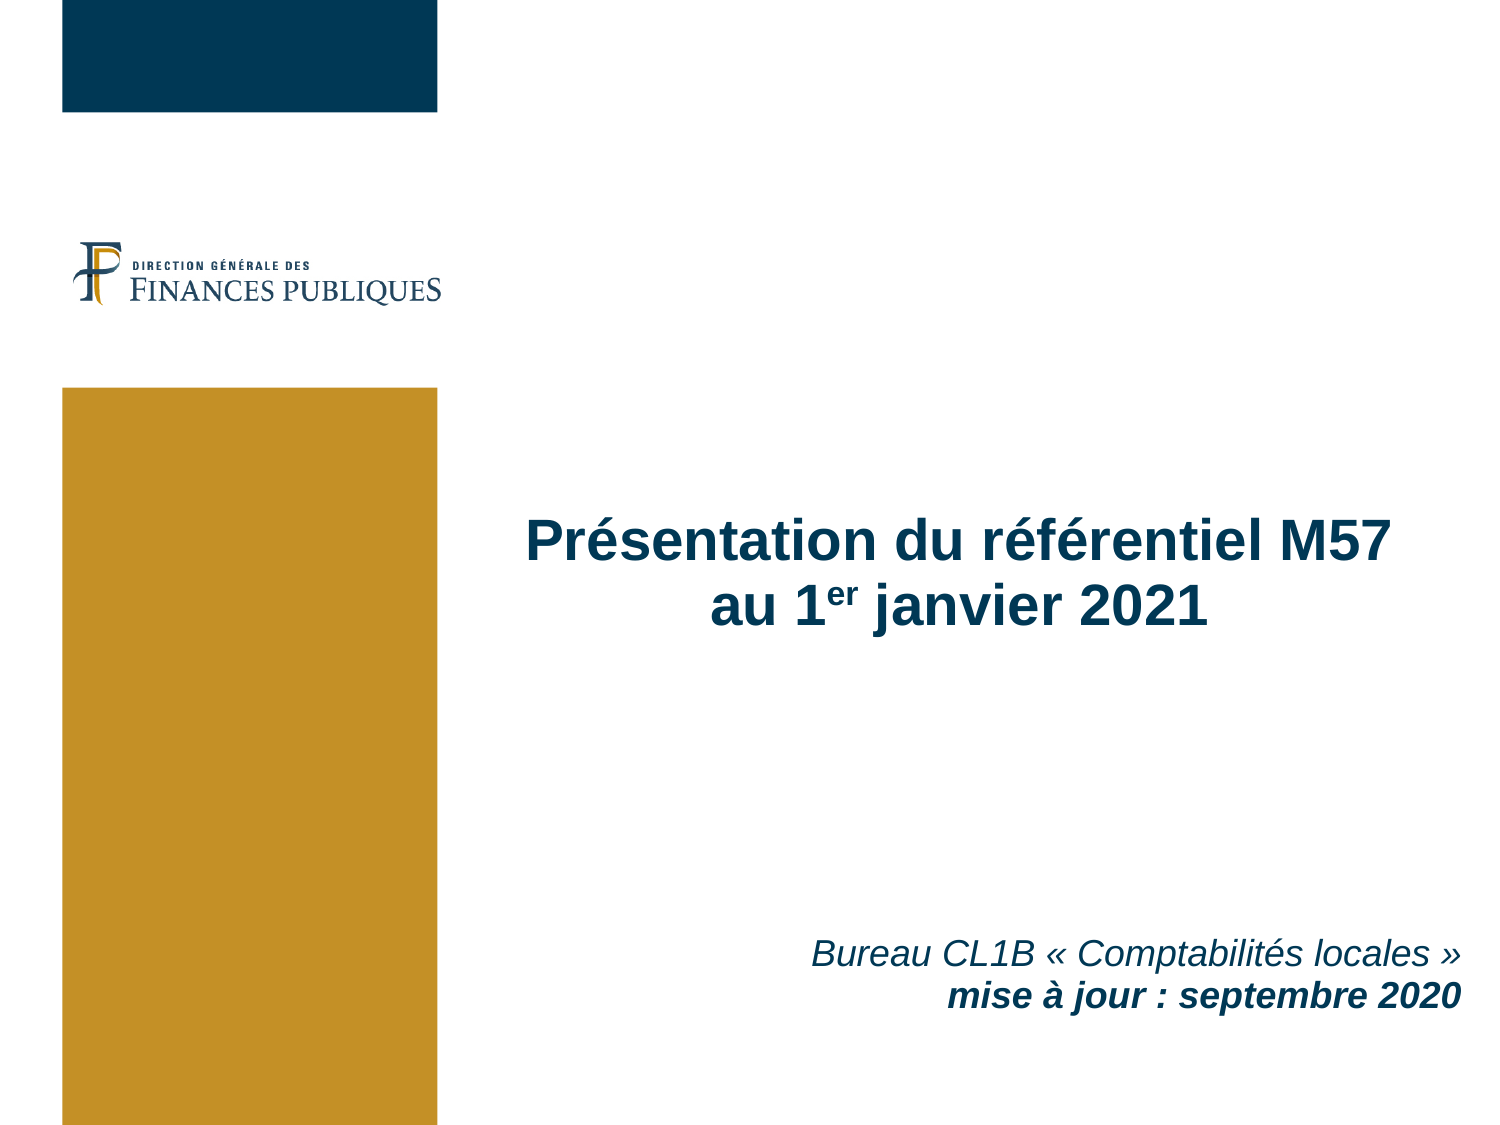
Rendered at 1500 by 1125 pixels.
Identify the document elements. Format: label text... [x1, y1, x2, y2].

title Présentation du référentiel M57 au 1er janvier 2021 [472, 378, 1447, 768]
title Bureau CL1B « Comptabilités locales » mise à jour : septembre 2020 [501, 910, 1477, 1039]
picture [50, 219, 463, 328]
